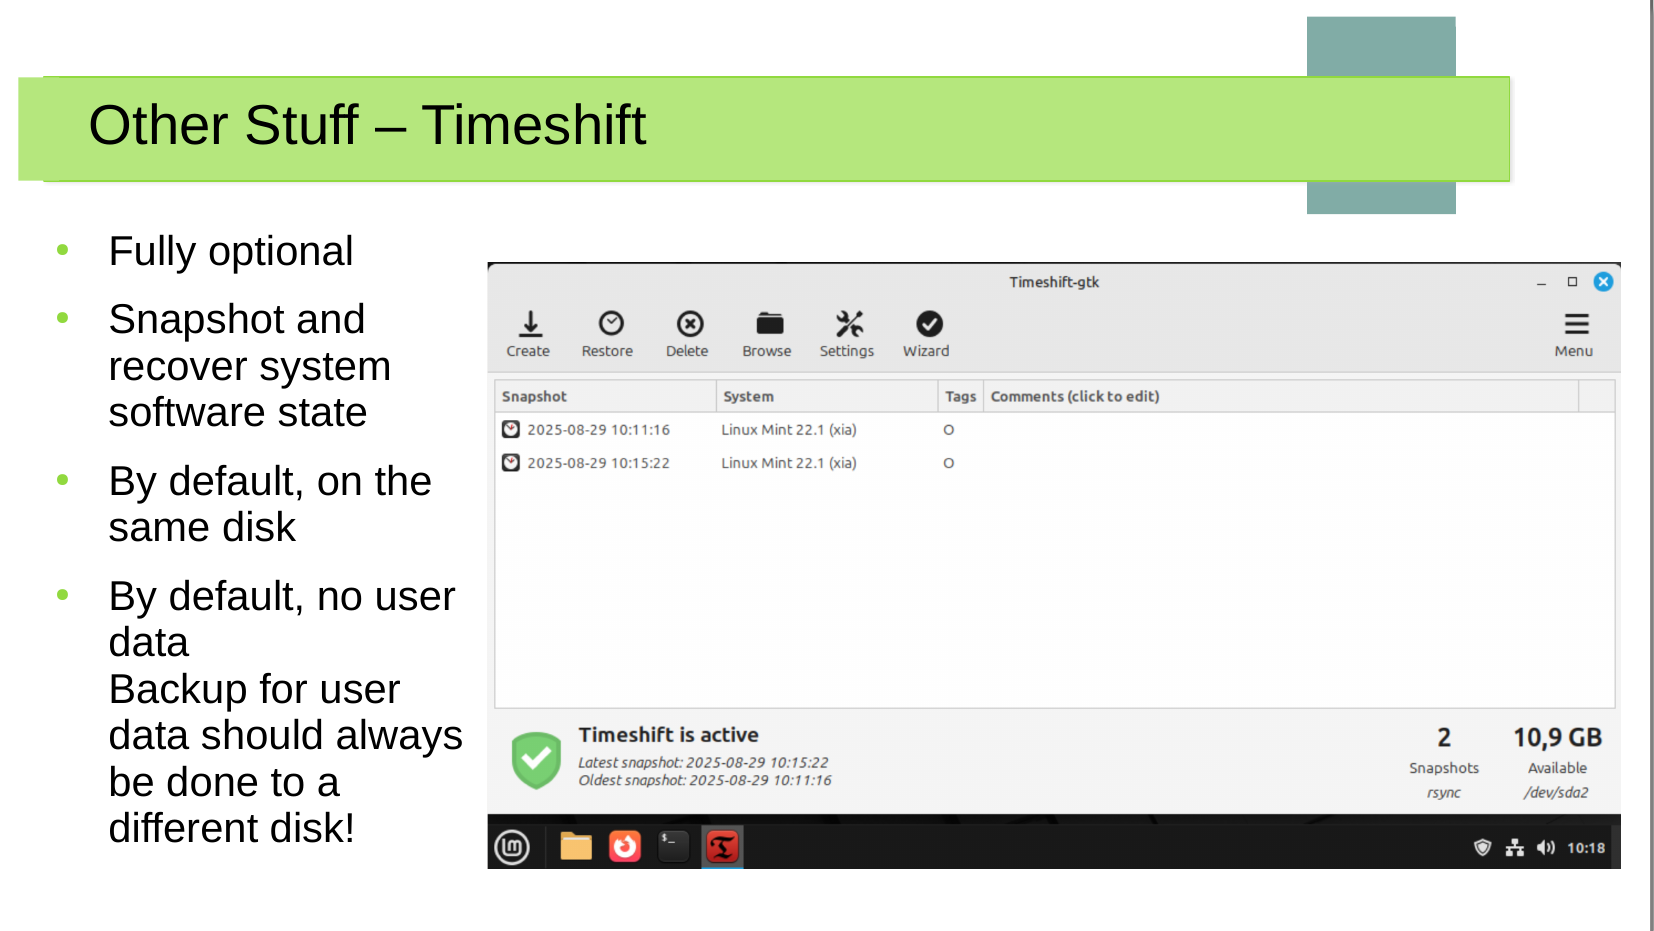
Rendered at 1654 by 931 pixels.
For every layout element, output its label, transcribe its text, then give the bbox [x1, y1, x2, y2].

list Fully optional Snapshot and recover system software state By default, on the same disk By default, no user data Backup for user data should always be done to a different disk! [37, 227, 488, 907]
picture [487, 262, 1621, 869]
title Other Stuff – Timeshift [88, 73, 1506, 178]
